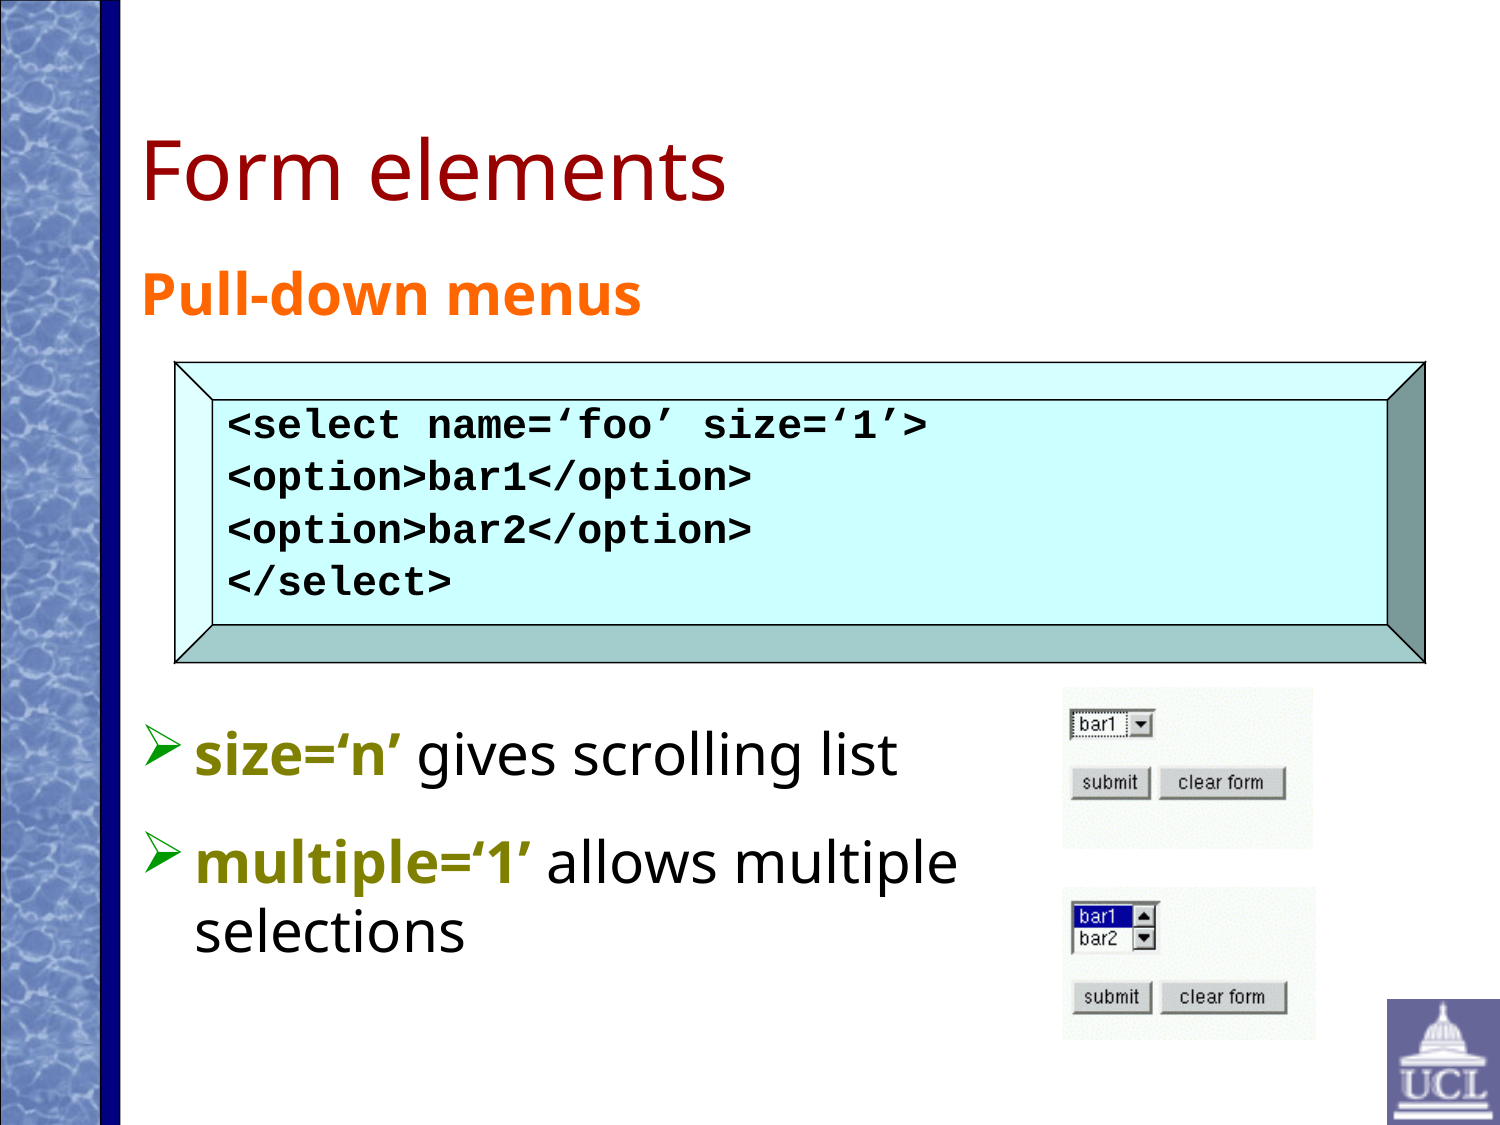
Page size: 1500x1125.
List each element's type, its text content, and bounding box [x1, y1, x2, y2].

picture [1387, 999, 1500, 1125]
picture [1, 1, 99, 1125]
list Pull-down menus size=‘n’ gives scrolling list multiple=‘1’ allows multiple selections [125, 249, 1075, 1088]
title Form elements [124, 37, 1413, 225]
text_box <select name=‘foo’ size=‘1’> <option>bar1</option> <option>bar2</option> </select> [213, 400, 1387, 624]
picture [1062, 887, 1316, 1040]
picture [1062, 687, 1313, 849]
